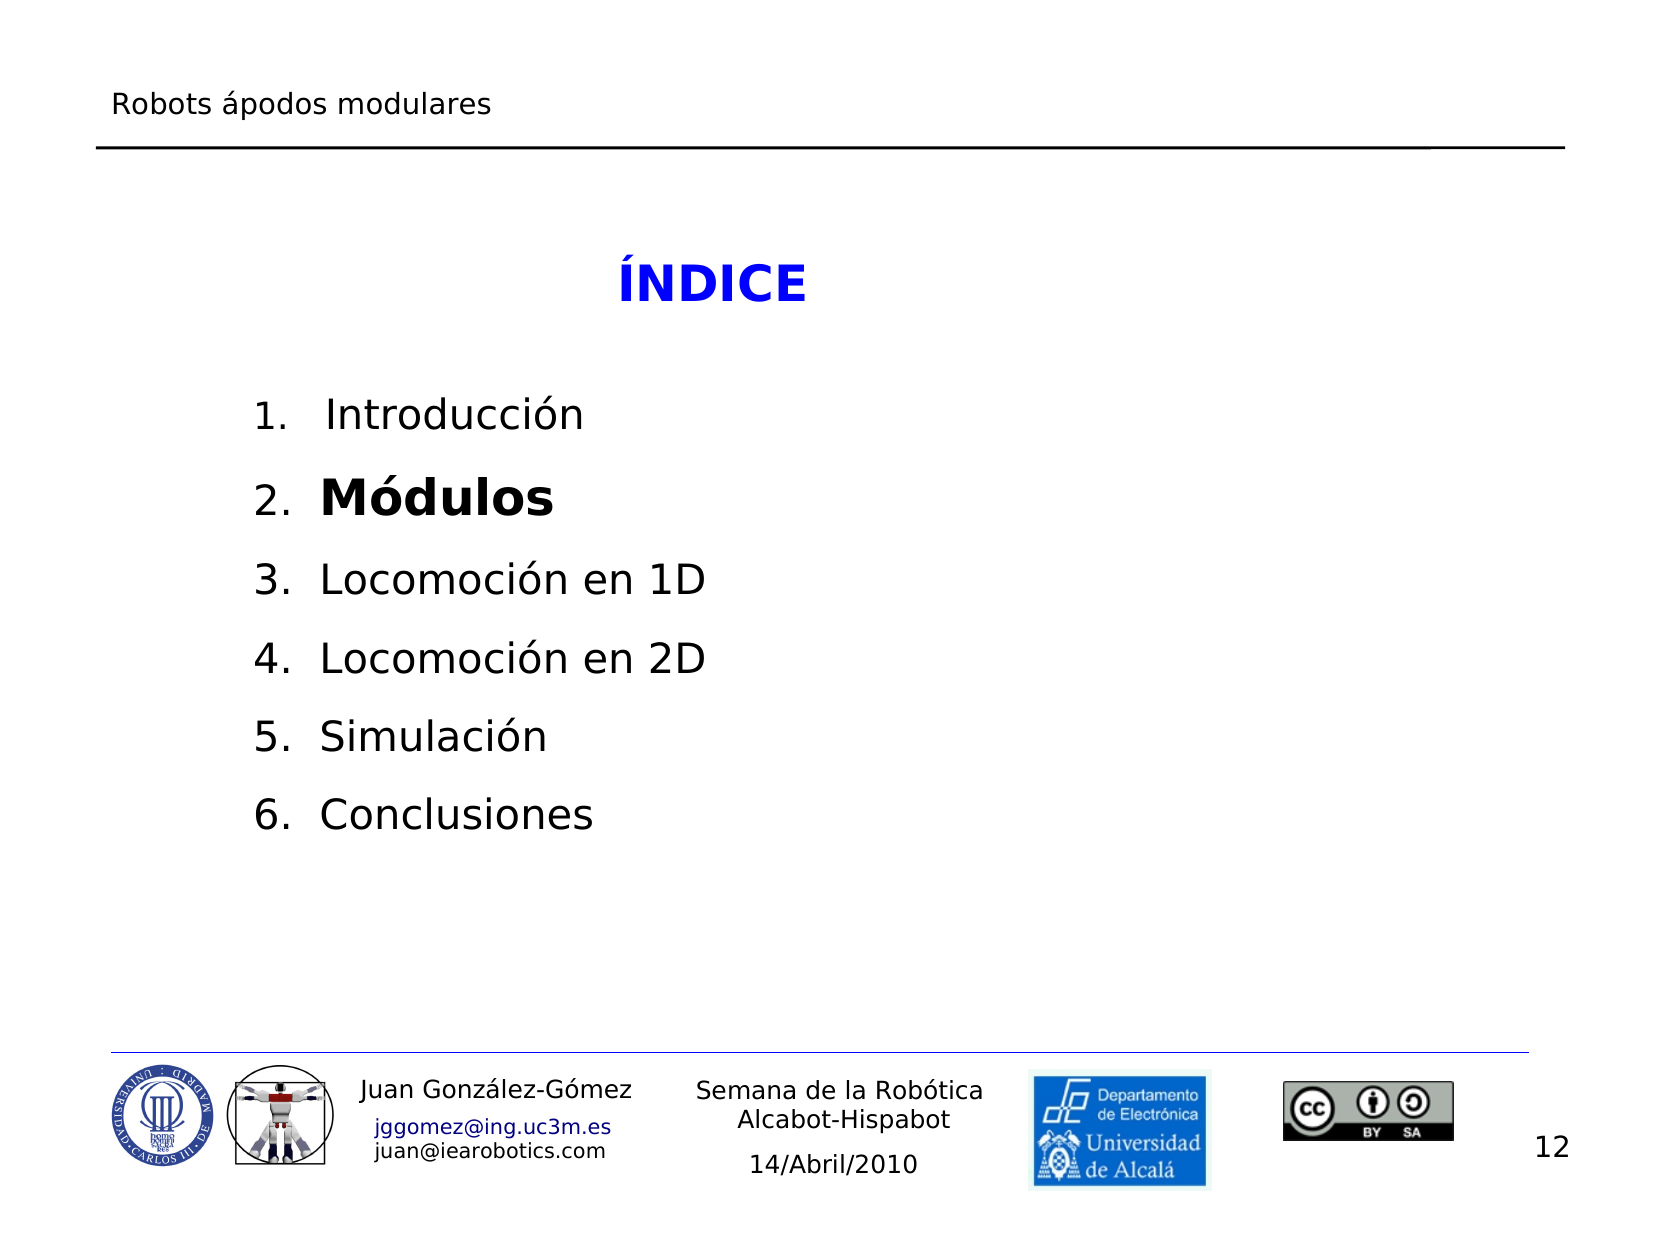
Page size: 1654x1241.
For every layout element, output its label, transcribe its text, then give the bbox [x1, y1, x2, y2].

text_box Robots ápodos modulares [96, 79, 508, 129]
text_box Introducción Módulos Locomoción en 1D Locomoción en 2D Simulación Conclusiones [238, 383, 722, 847]
text_box Semana de la Robótica Alcabot-Hispabot [681, 1068, 1000, 1143]
text_box Juan González-Gómez [345, 1067, 648, 1113]
text_box jggomez@ing.uc3m.es juan@iearobotics.com [359, 1107, 627, 1172]
text_box ÍNDICE [602, 247, 824, 321]
text_box 14/Abril/2010 [725, 1142, 934, 1187]
picture [110, 1062, 215, 1167]
picture [226, 1065, 334, 1165]
picture [1028, 1069, 1212, 1191]
picture [1283, 1081, 1454, 1141]
